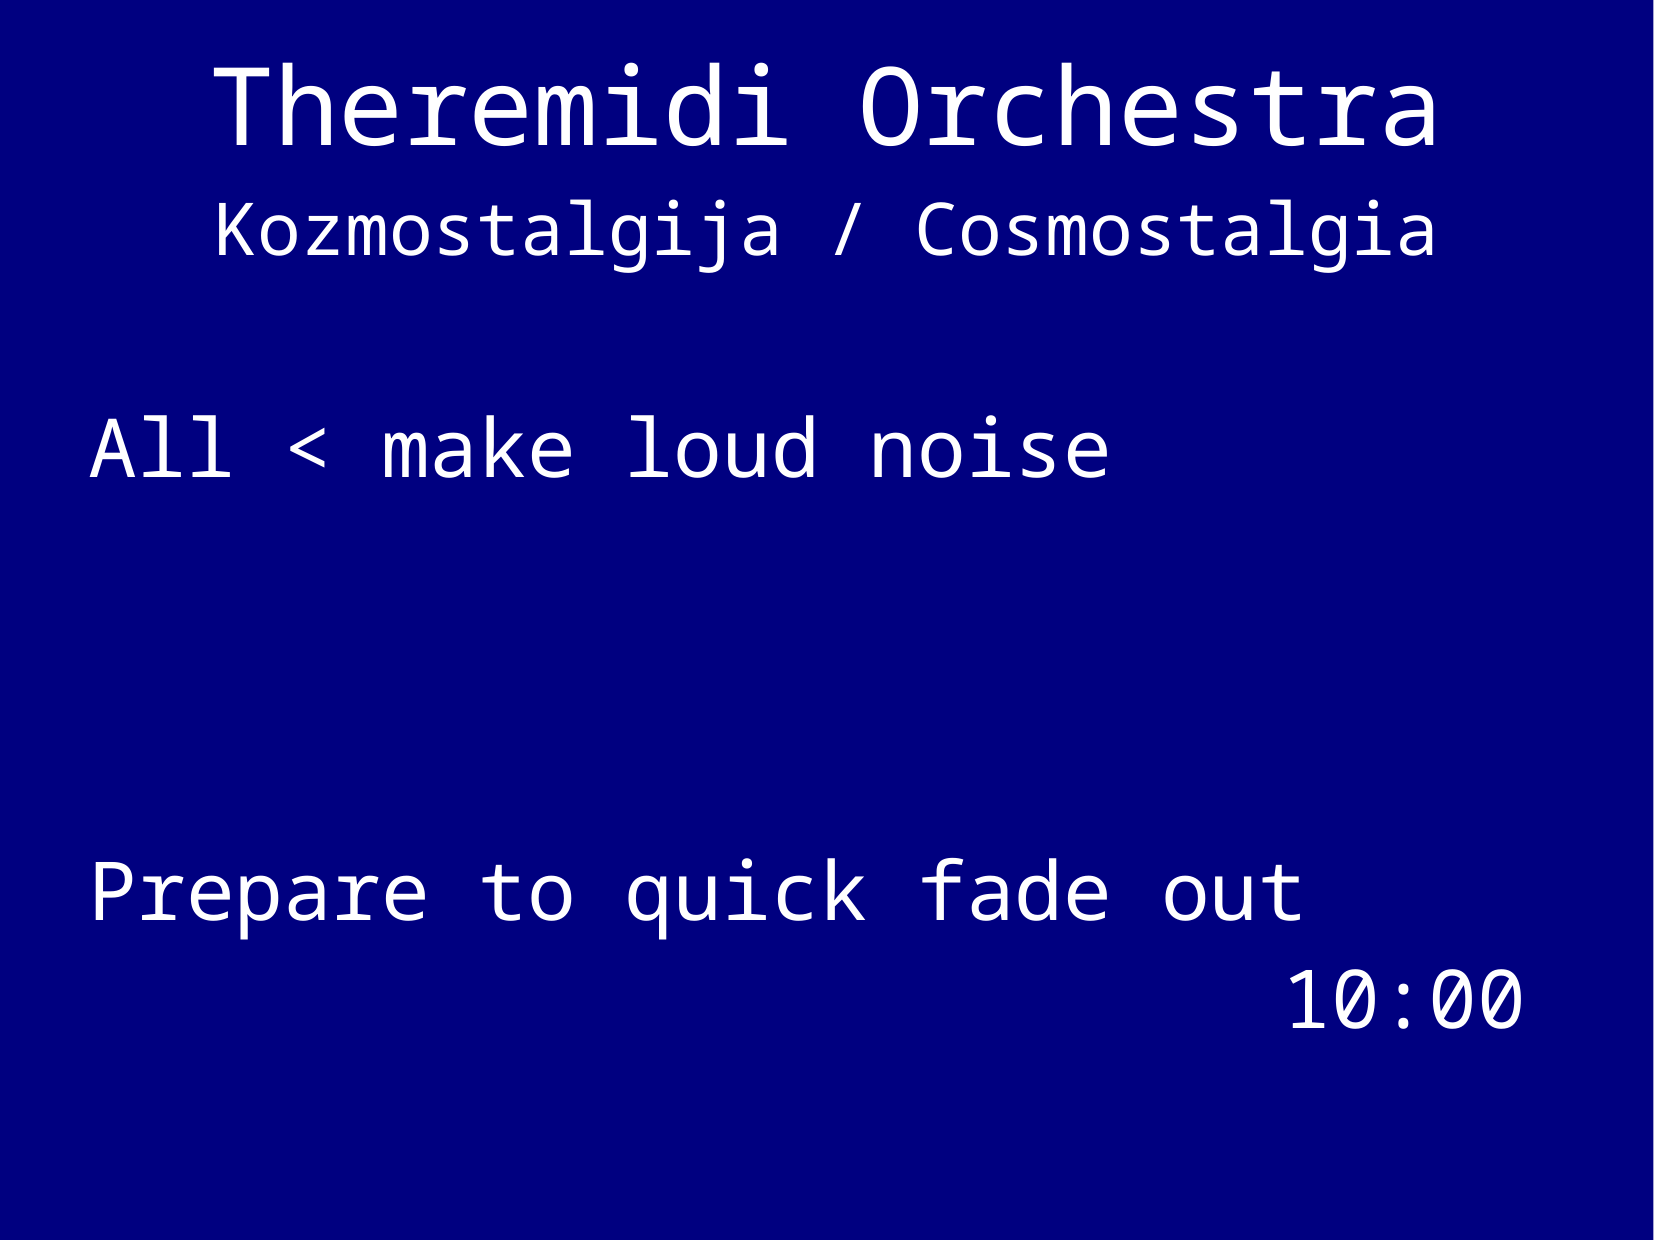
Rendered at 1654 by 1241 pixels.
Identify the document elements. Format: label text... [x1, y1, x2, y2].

text_box 10:00 [1282, 900, 1620, 1096]
title Theremidi Orchestra Kozmostalgija / Cosmostalgia [82, 49, 1571, 257]
subtitle All < make loud noise Prepare to quick fade out [88, 272, 1566, 1063]
